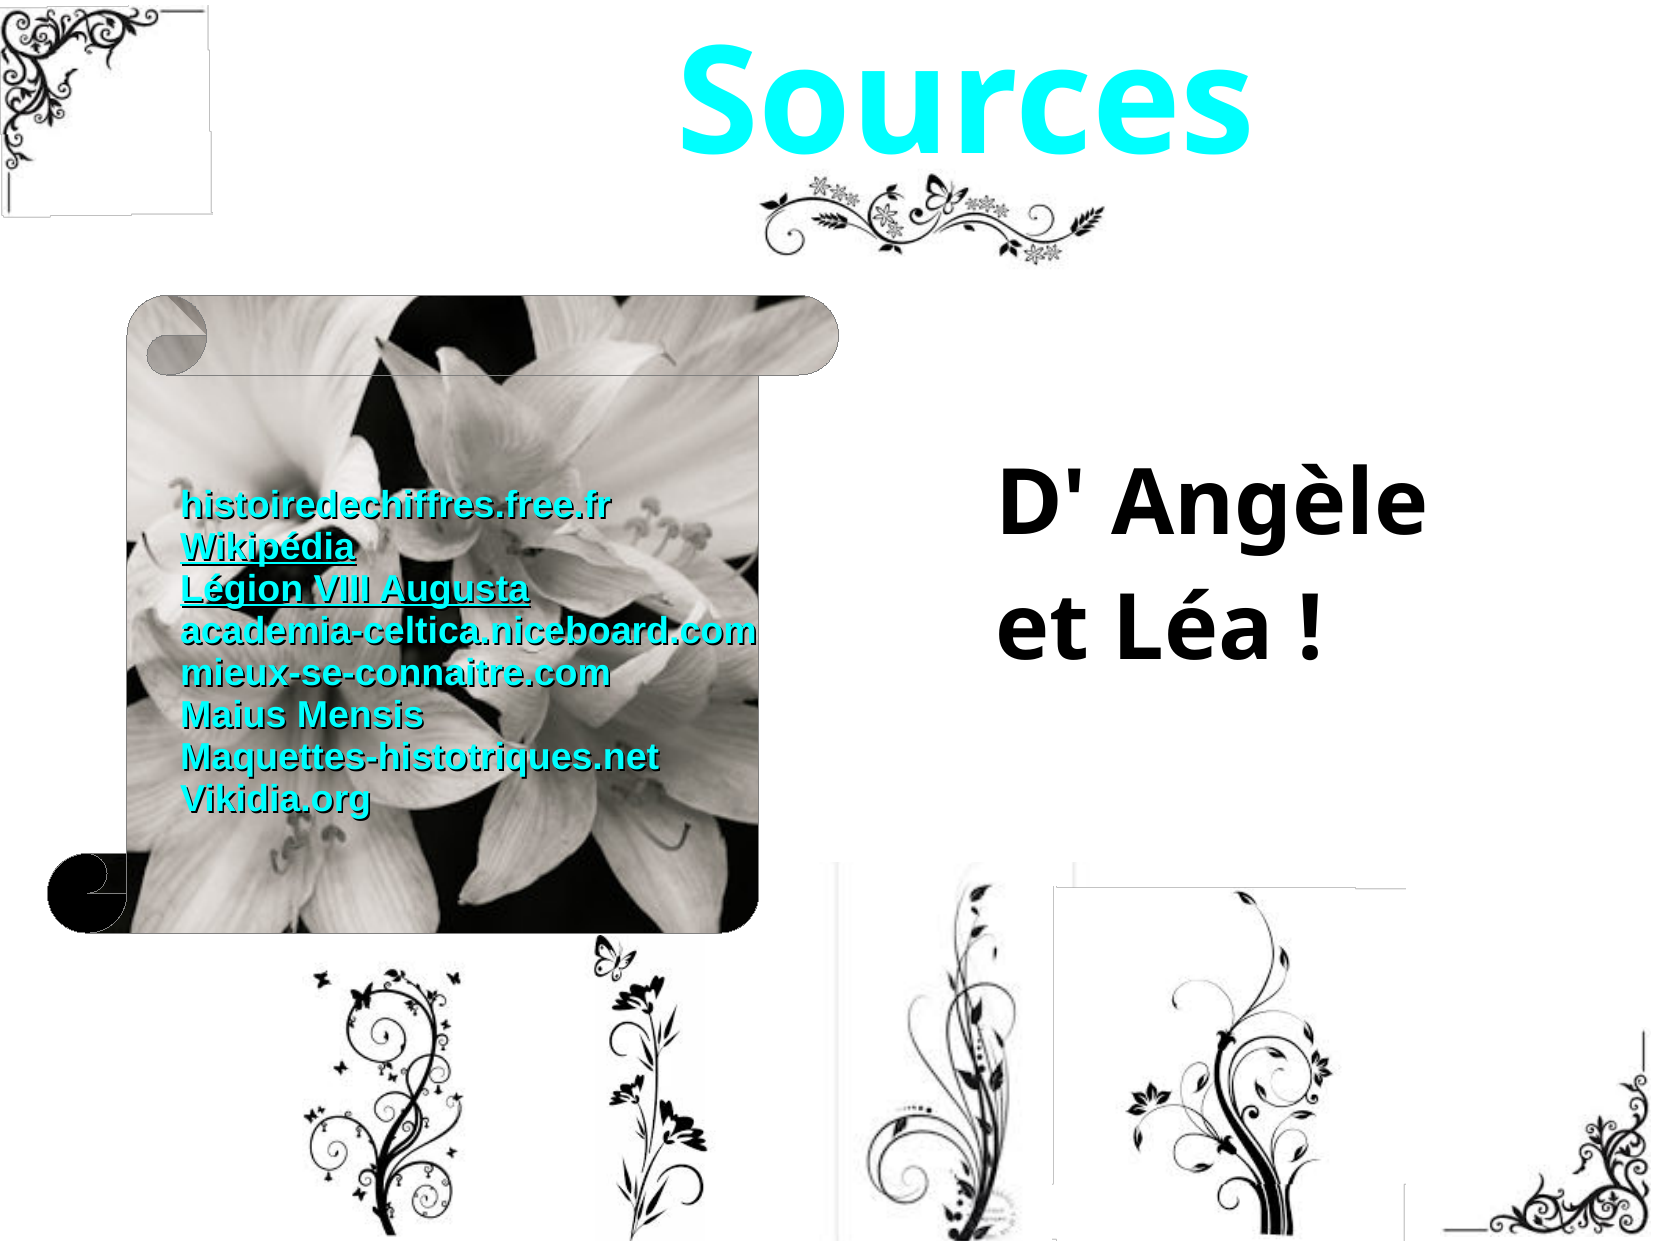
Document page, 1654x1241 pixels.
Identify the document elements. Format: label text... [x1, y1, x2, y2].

text_box [47, 295, 839, 934]
picture [0, 5, 213, 219]
picture [1440, 1027, 1651, 1237]
picture [215, 862, 1406, 1241]
text_box D' Angèle et Léa ! [980, 428, 1477, 700]
picture [755, 168, 1108, 272]
text_box histoiredechiffres.free.fr Wikipédia Légion VIII Augusta academia-celtica.niceboard.com mieux-se-connaitre.com Maius Mensis Maquettes-histotriques.net Vikidia.org [165, 476, 1063, 880]
text_box Sources [661, 0, 1654, 210]
